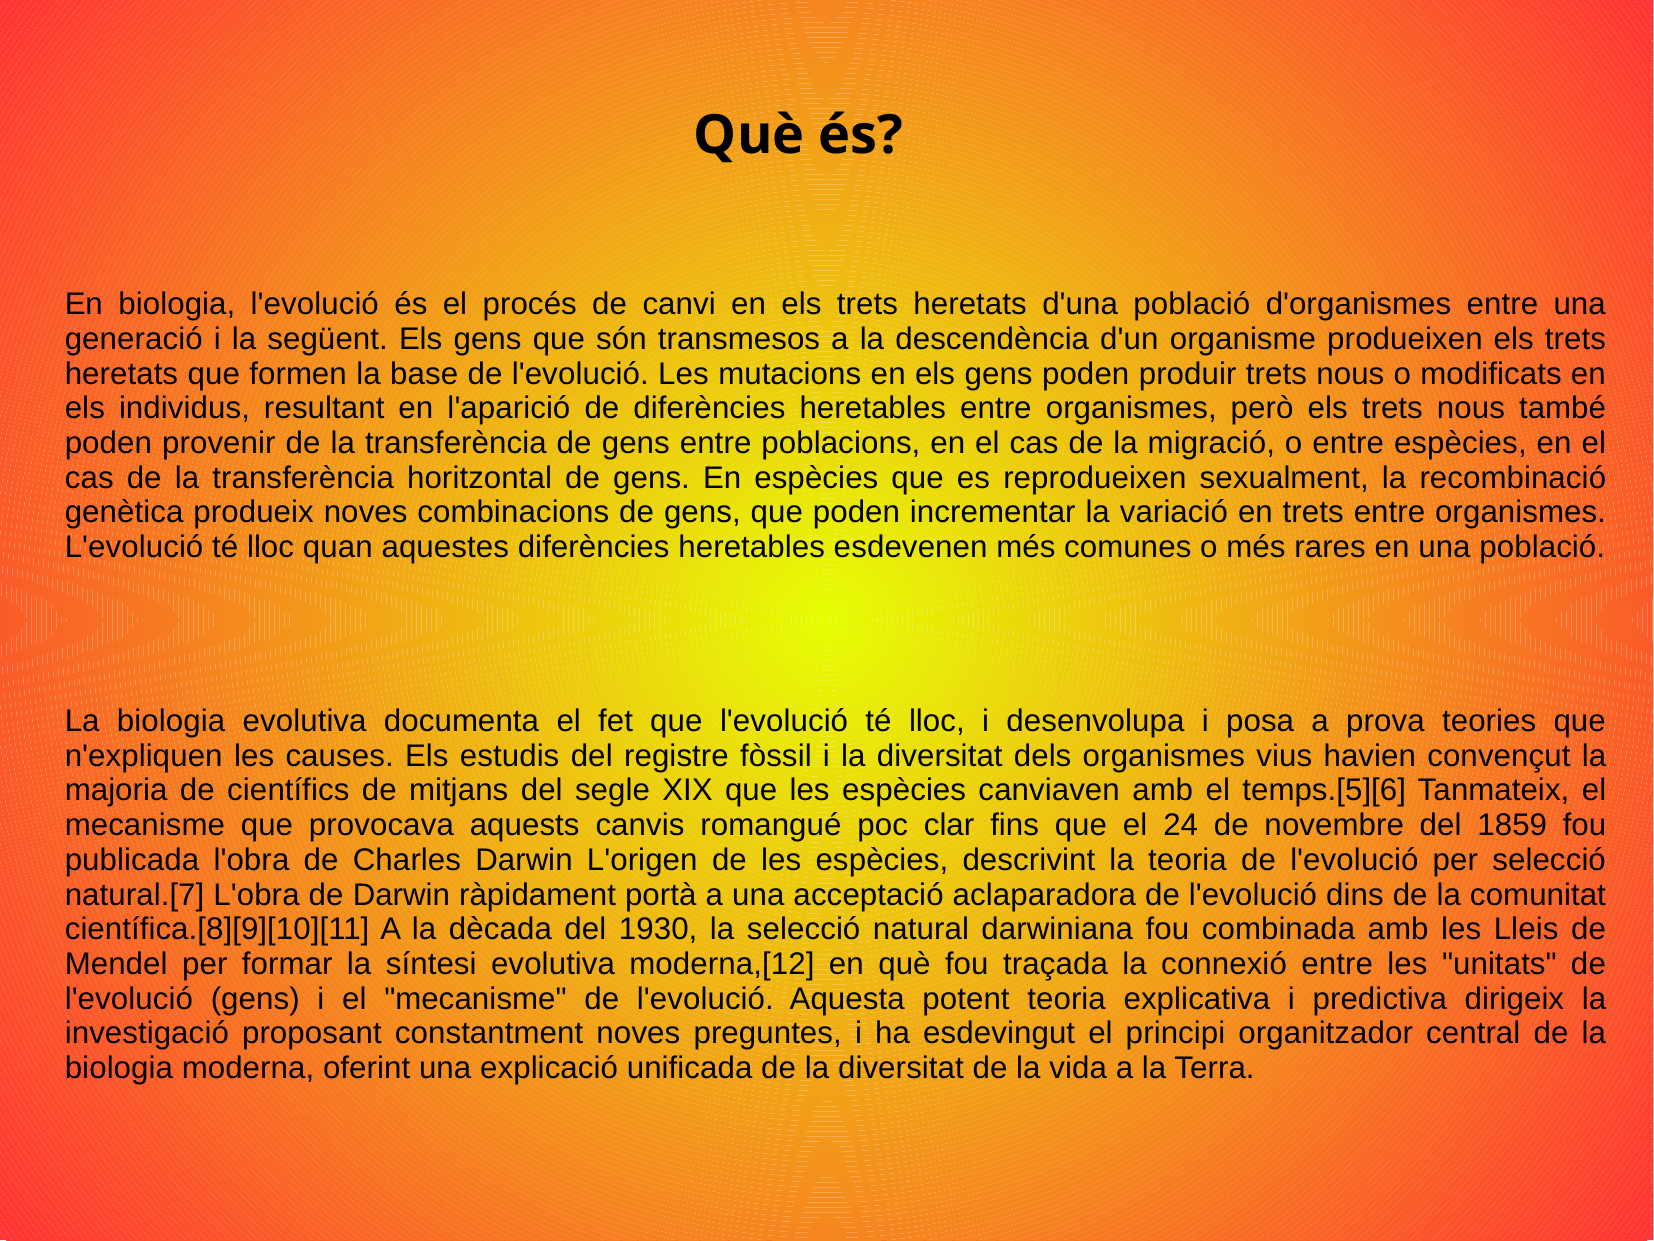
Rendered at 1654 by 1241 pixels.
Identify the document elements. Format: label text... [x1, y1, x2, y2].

text_box Què és? [679, 88, 926, 279]
text_box En biologia, l'evolució és el procés de canvi en els trets heretats d'una població d'organismes entre una generació i la següent. Els gens que són transmesos a la descendència d'un organisme produeixen els trets heretats que formen la base de l'evolució. Les mutacions en els gens poden produir trets nous o modificats en els individus, resultant en l'aparició de diferències heretables entre organismes, però els trets nous també poden provenir de la transferència de gens entre poblacions, en el cas de la migració, o entre espècies, en el cas de la transferència horitzontal de gens. En espècies que es reprodueixen sexualment, la recombinació genètica produeix noves combinacions de gens, que poden incrementar la variació en trets entre organismes. L'evolució té lloc quan aquestes diferències heretables esdevenen més comunes o més rares en una població. La biologia evolutiva documenta el fet que l'evolució té lloc, i desenvolupa i posa a prova teories que n'expliquen les causes. Els estudis del registre fòssil i la diversitat dels organismes vius havien convençut la majoria de científics de mitjans del segle XIX que les espècies canviaven amb el temps.[5][6] Tanmateix, el mecanisme que provocava aquests canvis romangué poc clar fins que el 24 de novembre del 1859 fou publicada l'obra de Charles Darwin L'origen de les espècies, descrivint la teoria de l'evolució per selecció natural.[7] L'obra de Darwin ràpidament portà a una acceptació aclaparadora de l'evolució dins de la comunitat científica.[8][9][10][11] A la dècada del 1930, la selecció natural darwiniana fou combinada amb les Lleis de Mendel per formar la síntesi evolutiva moderna,[12] en què fou traçada la connexió entre les "unitats" de l'evolució (gens) i el "mecanisme" de l'evolució. Aquesta potent teoria explicativa i predictiva dirigeix la investigació proposant constantment noves preguntes, i ha esdevingut el principi organitzador central de la biologia moderna, oferint una explicació unificada de la diversitat de la vida a la Terra. [50, 279, 1625, 1093]
